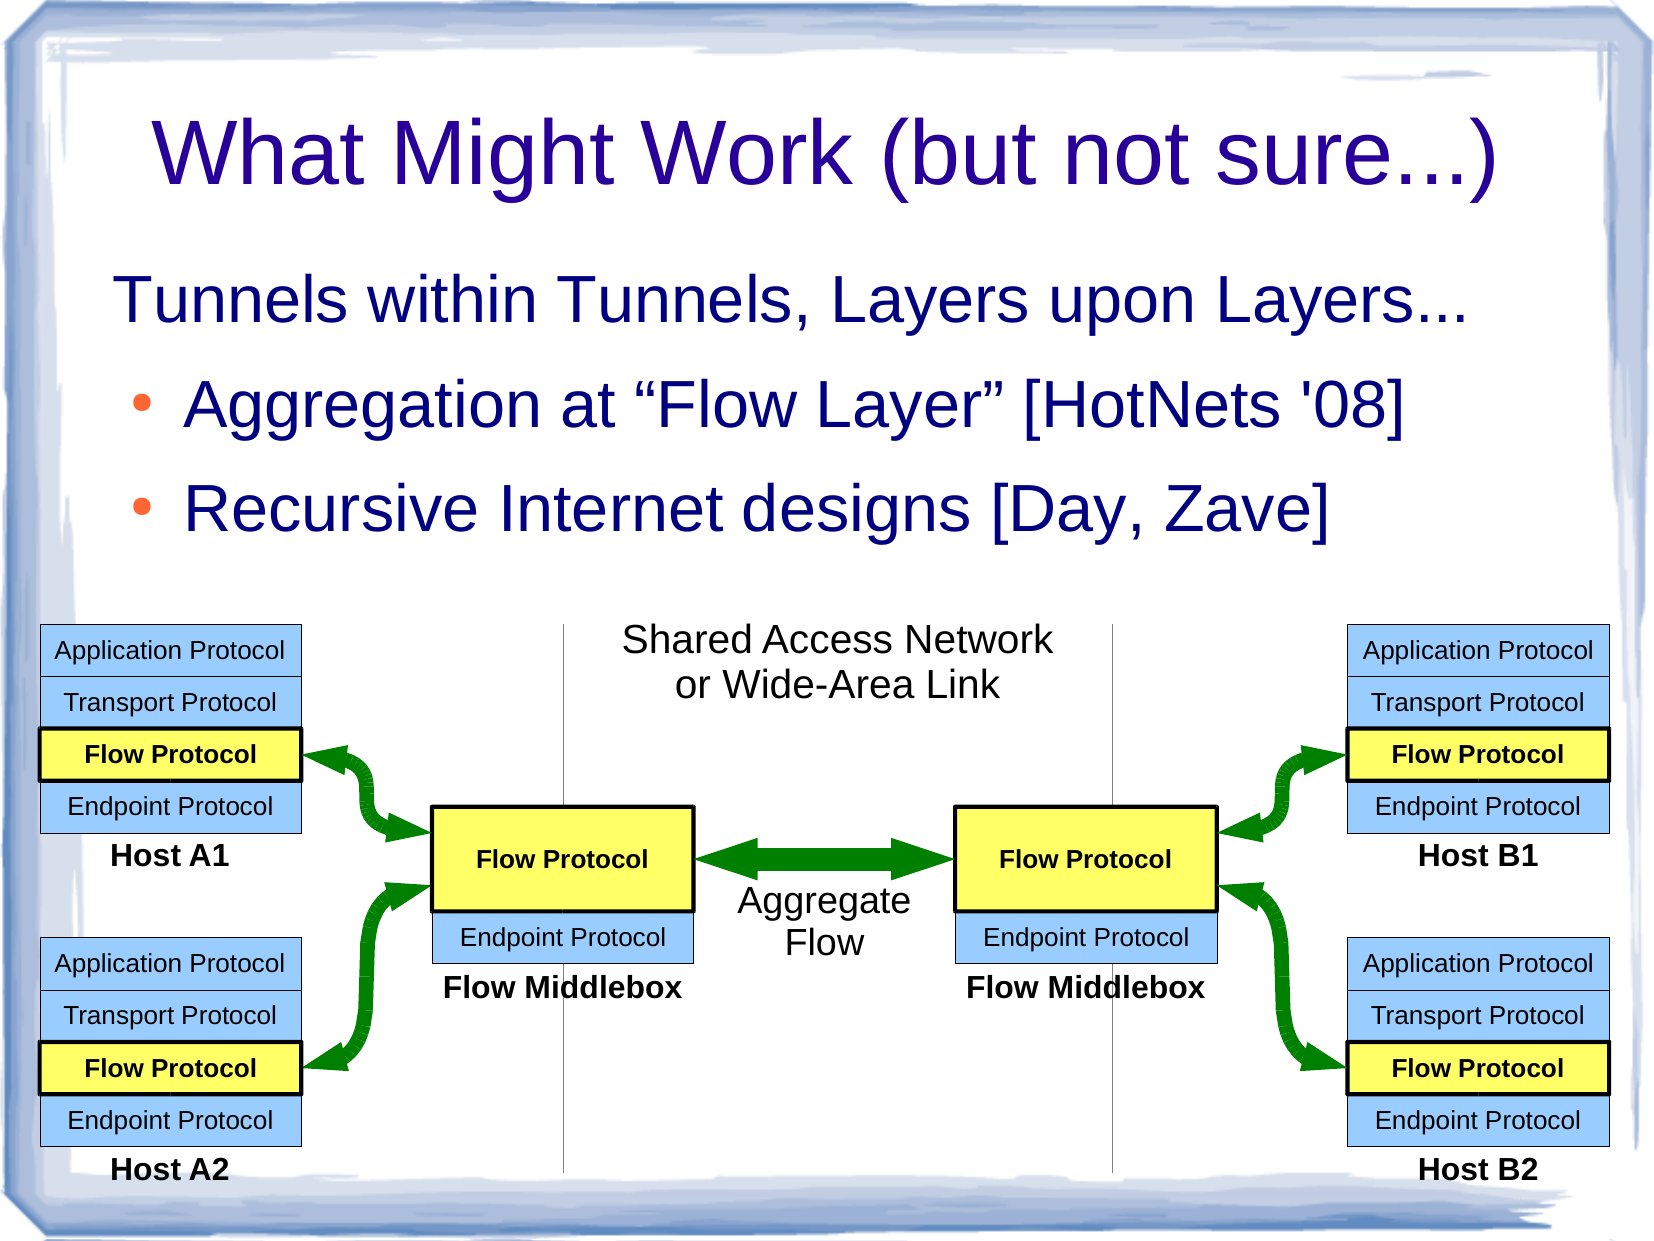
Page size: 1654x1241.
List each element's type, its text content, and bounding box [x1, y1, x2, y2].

picture [0, 0, 1654, 1241]
title What Might Work (but not sure...) [82, 49, 1571, 257]
list Tunnels within Tunnels, Layers upon Layers... Aggregation at “Flow Layer” [HotNets '08] Recursive Internet designs [Day, Zave] [112, 262, 1566, 546]
